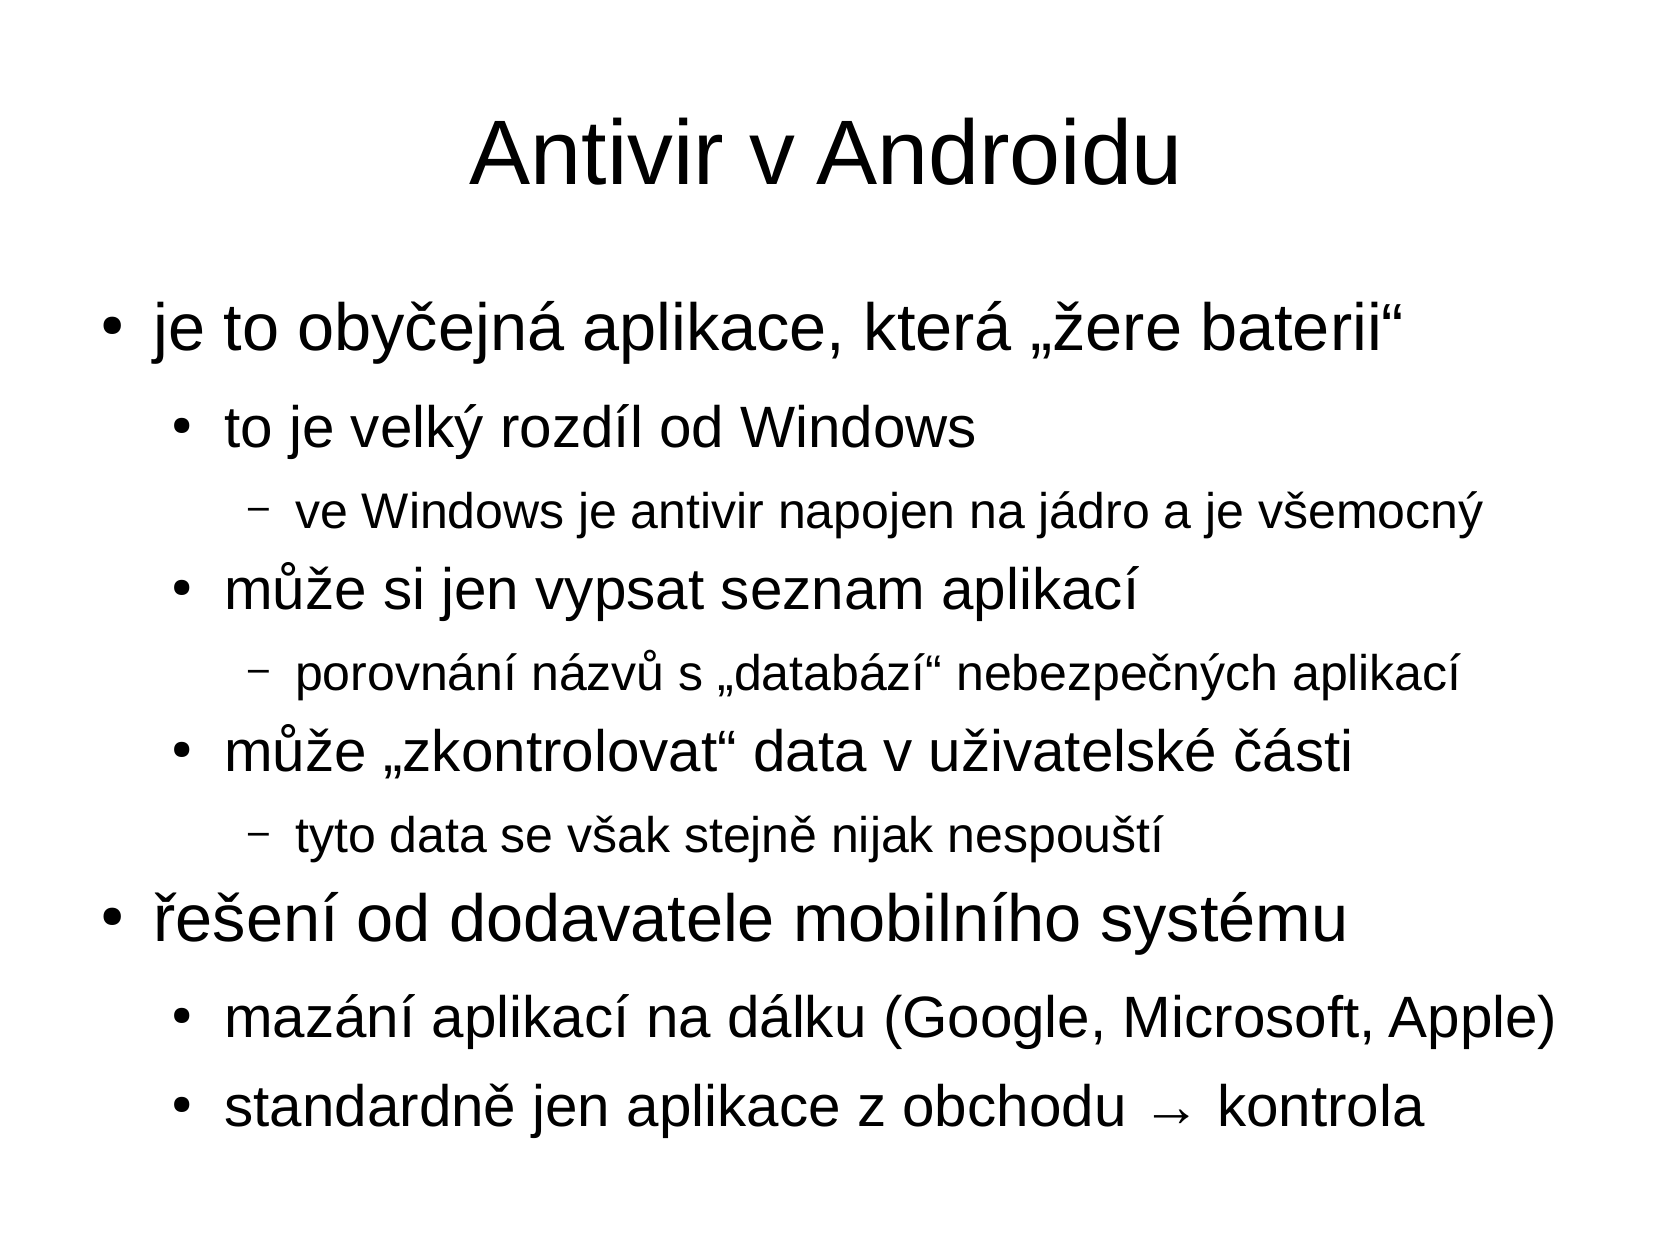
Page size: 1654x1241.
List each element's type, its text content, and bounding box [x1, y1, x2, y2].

list je to obyčejná aplikace, která „žere baterii“ to je velký rozdíl od Windows ve Windows je antivir napojen na jádro a je všemocný může si jen vypsat seznam aplikací porovnání názvů s „databází“ nebezpečných aplikací může „zkontrolovat“ data v uživatelské části tyto data se však stejně nijak nespouští řešení od dodavatele mobilního systému mazání aplikací na dálku (Google, Microsoft, Apple) standardně jen aplikace z obchodu → kontrola [82, 290, 1571, 1139]
title Antivir v Androidu [82, 49, 1571, 257]
